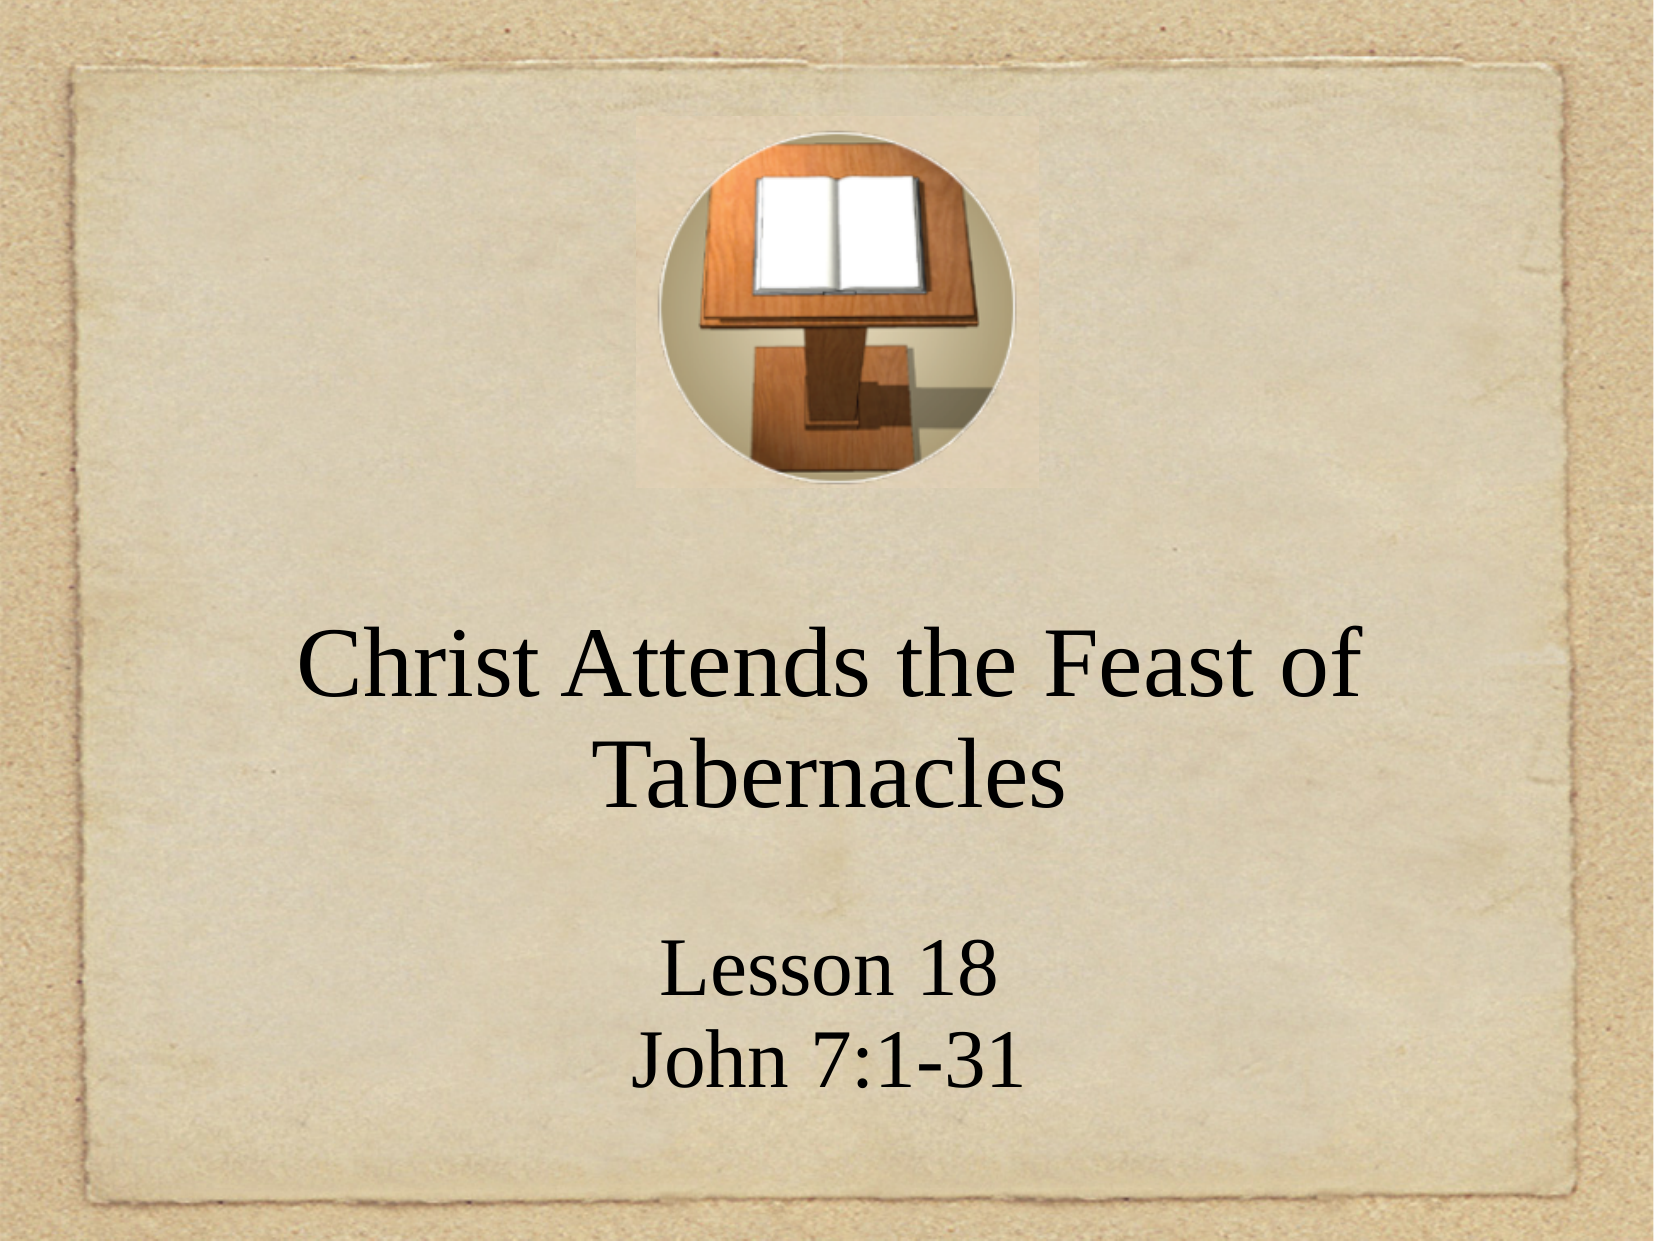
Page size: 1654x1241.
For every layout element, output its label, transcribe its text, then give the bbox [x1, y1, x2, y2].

text_box Christ Attends the Feast of Tabernacles Lesson 18 John 7:1-31 [173, 600, 1487, 1241]
picture [0, 0, 1654, 1241]
